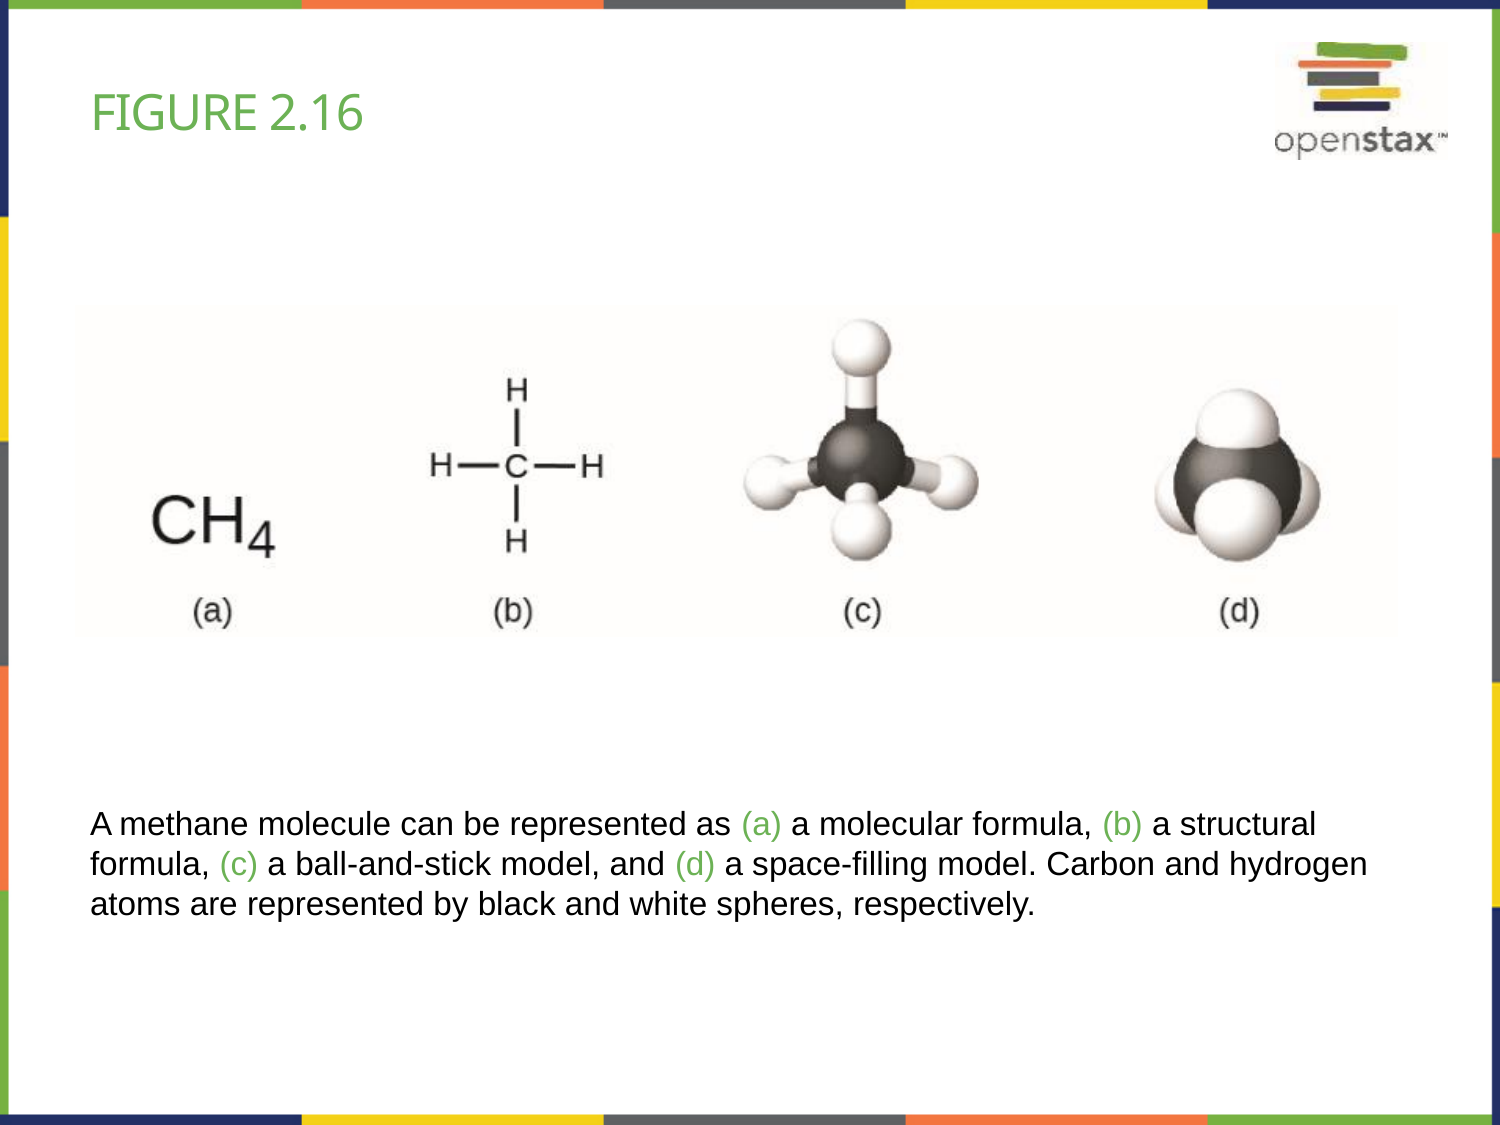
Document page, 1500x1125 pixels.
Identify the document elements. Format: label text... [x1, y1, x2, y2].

picture [0, 0, 1500, 1125]
list A methane molecule can be represented as (a) a molecular formula, (b) a structural formula, (c) a ball-and-stick model, and (d) a space-filling model. Carbon and hydrogen atoms are represented by black and white spheres, respectively. [75, 794, 1398, 986]
title Figure 2.16 [75, 39, 1398, 148]
